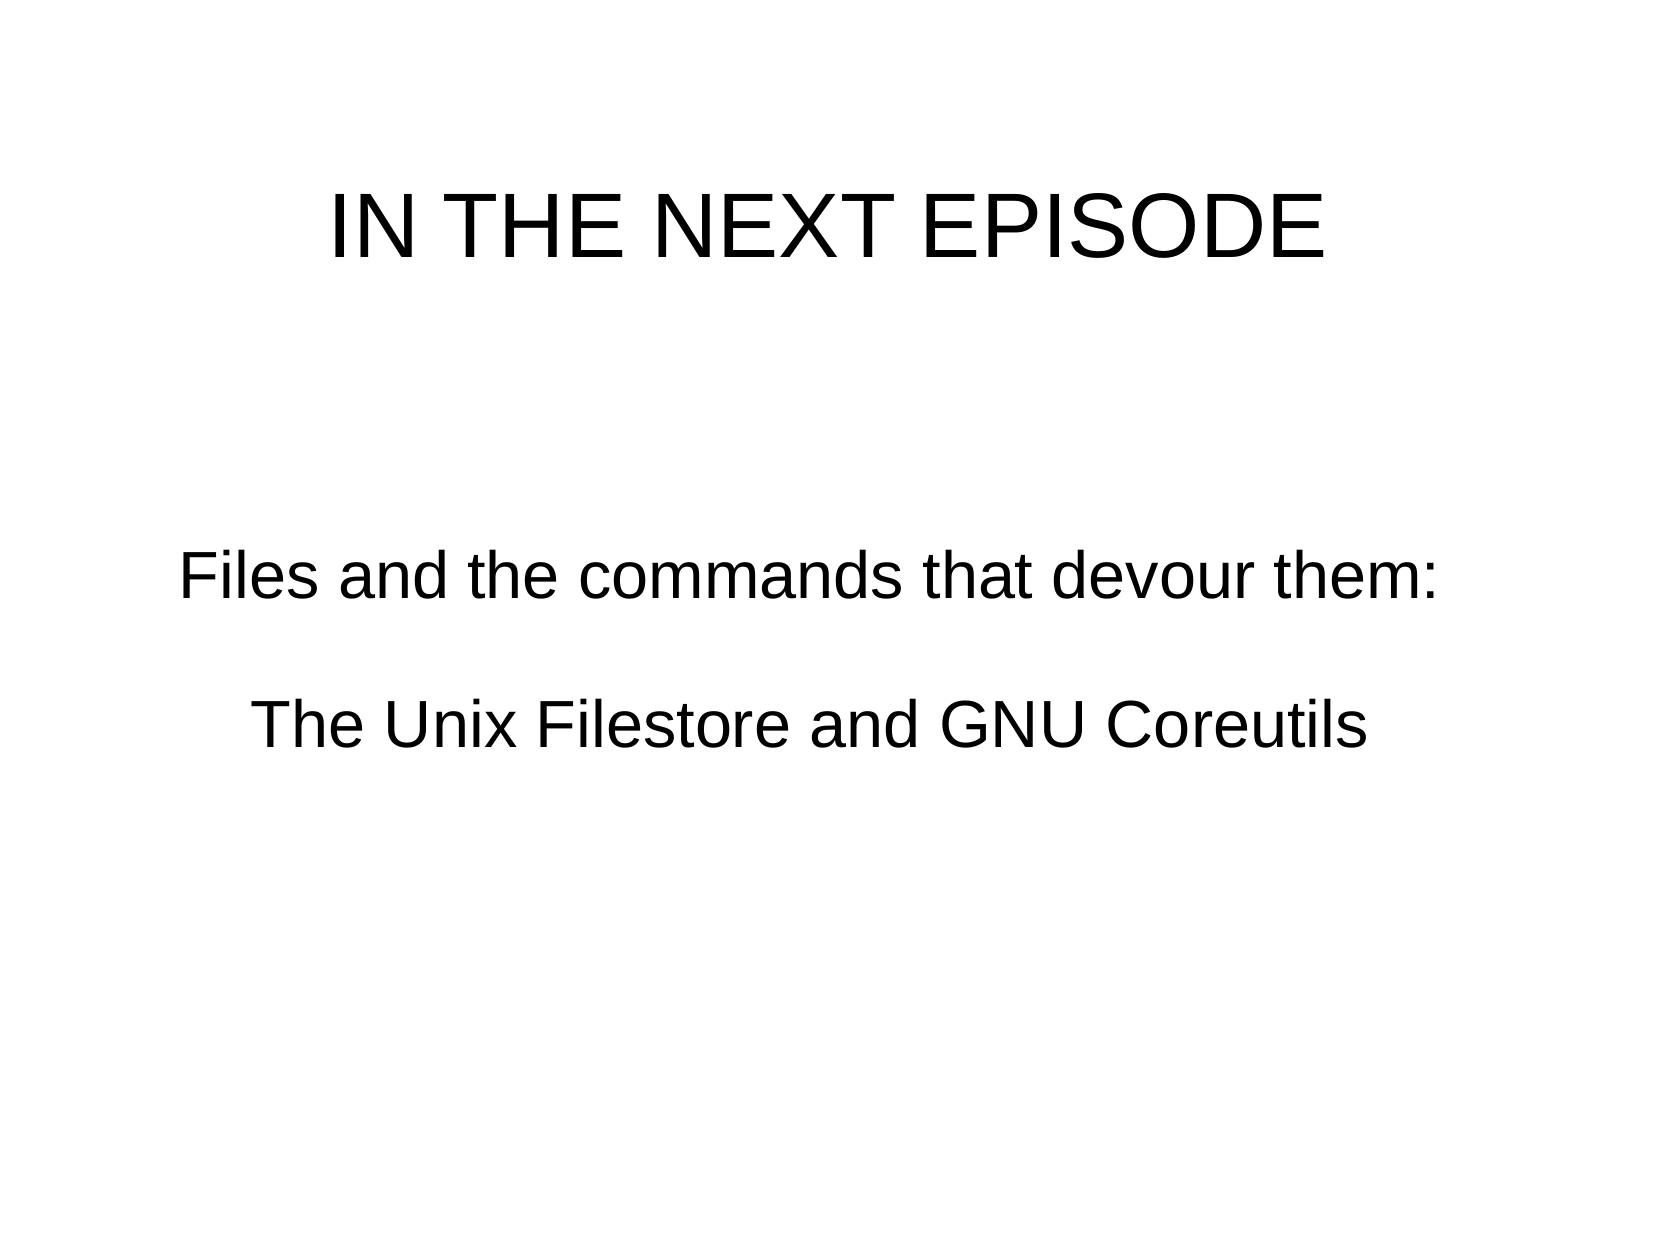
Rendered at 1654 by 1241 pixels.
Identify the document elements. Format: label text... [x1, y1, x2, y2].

title IN THE NEXT EPISODE [84, 122, 1573, 330]
subtitle Files and the commands that devour them: The Unix Filestore and GNU Coreutils [82, 290, 1538, 1010]
